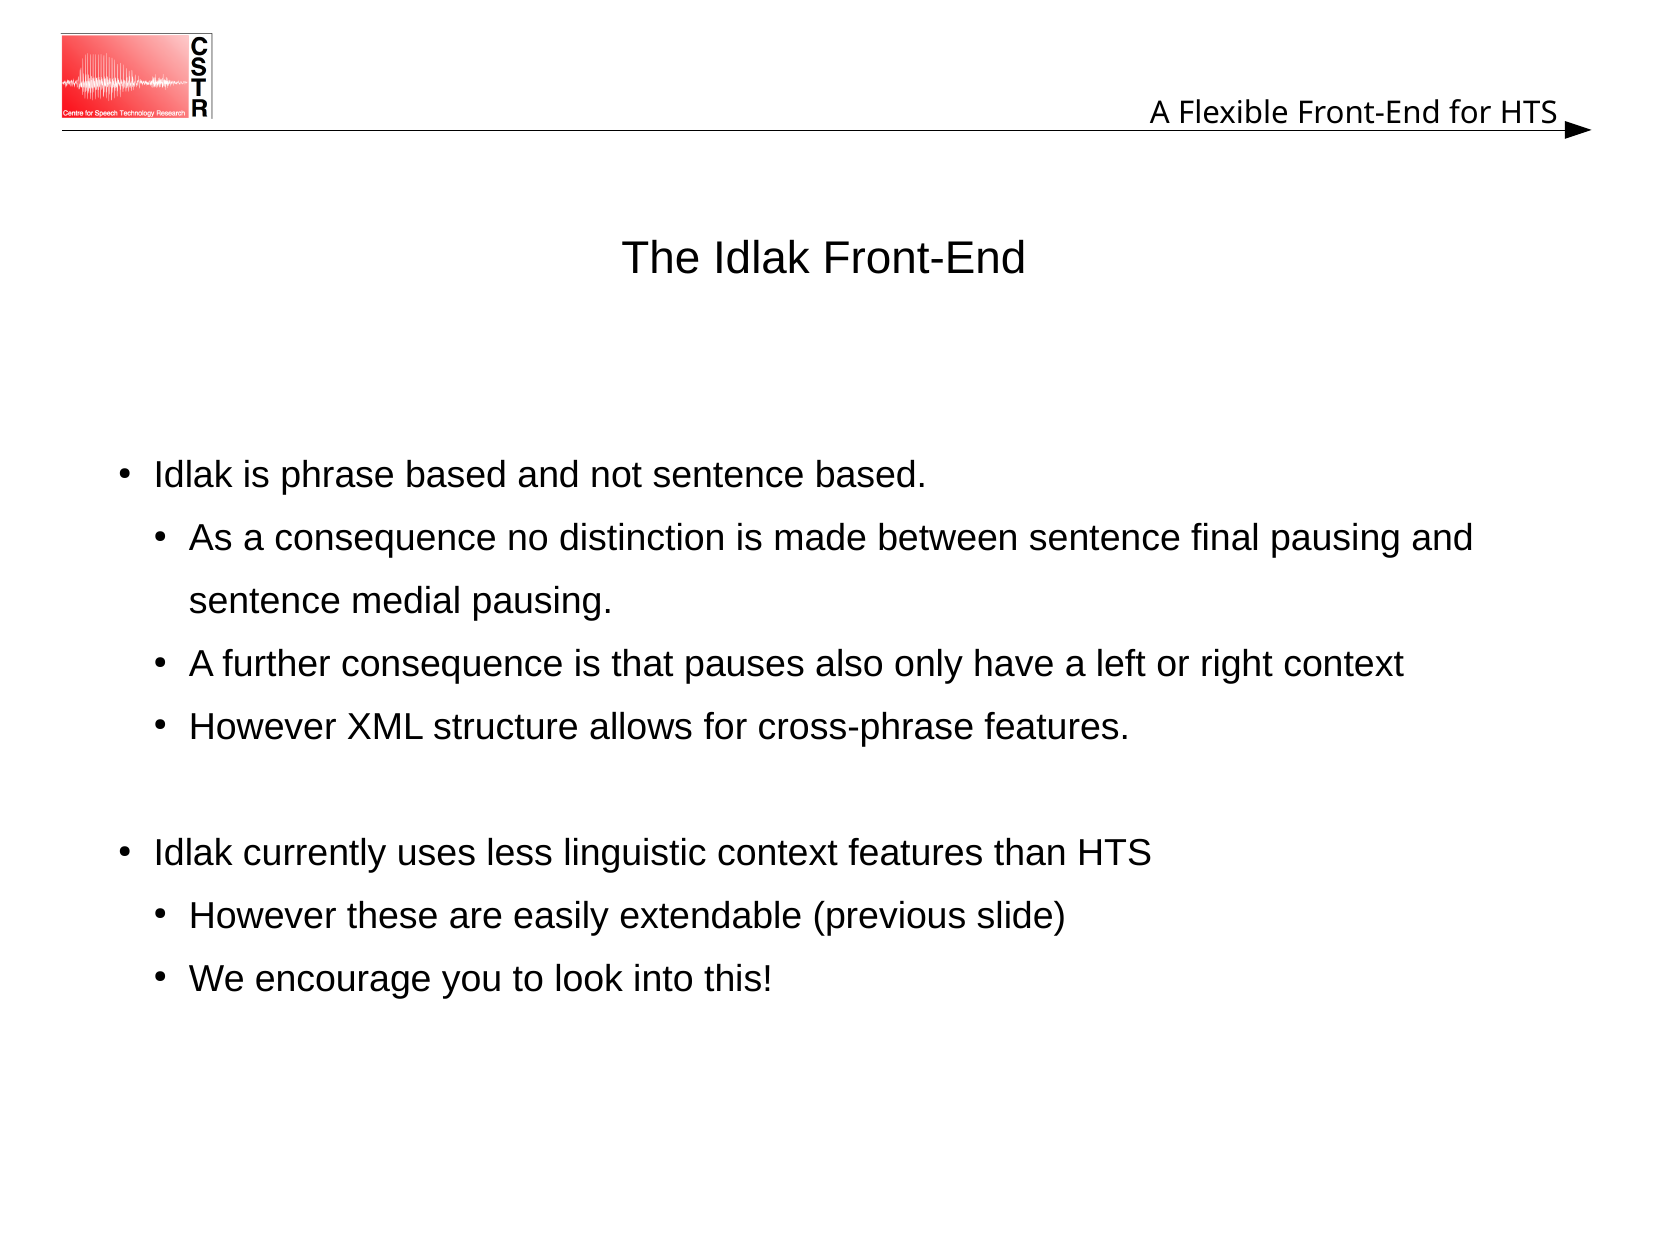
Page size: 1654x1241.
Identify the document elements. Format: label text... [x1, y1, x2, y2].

text_box Idlak is phrase based and not sentence based. As a consequence no distinction is made between sentence final pausing and sentence medial pausing. A further consequence is that pauses also only have a left or right context However XML structure allows for cross-phrase features. Idlak currently uses less linguistic context features than HTS However these are easily extendable (previous slide) We encourage you to look into this! [103, 425, 1598, 986]
text_box A Flexible Front-End for HTS [1135, 82, 1571, 141]
picture [60, 32, 213, 119]
text_box The Idlak Front-End [606, 224, 1047, 291]
